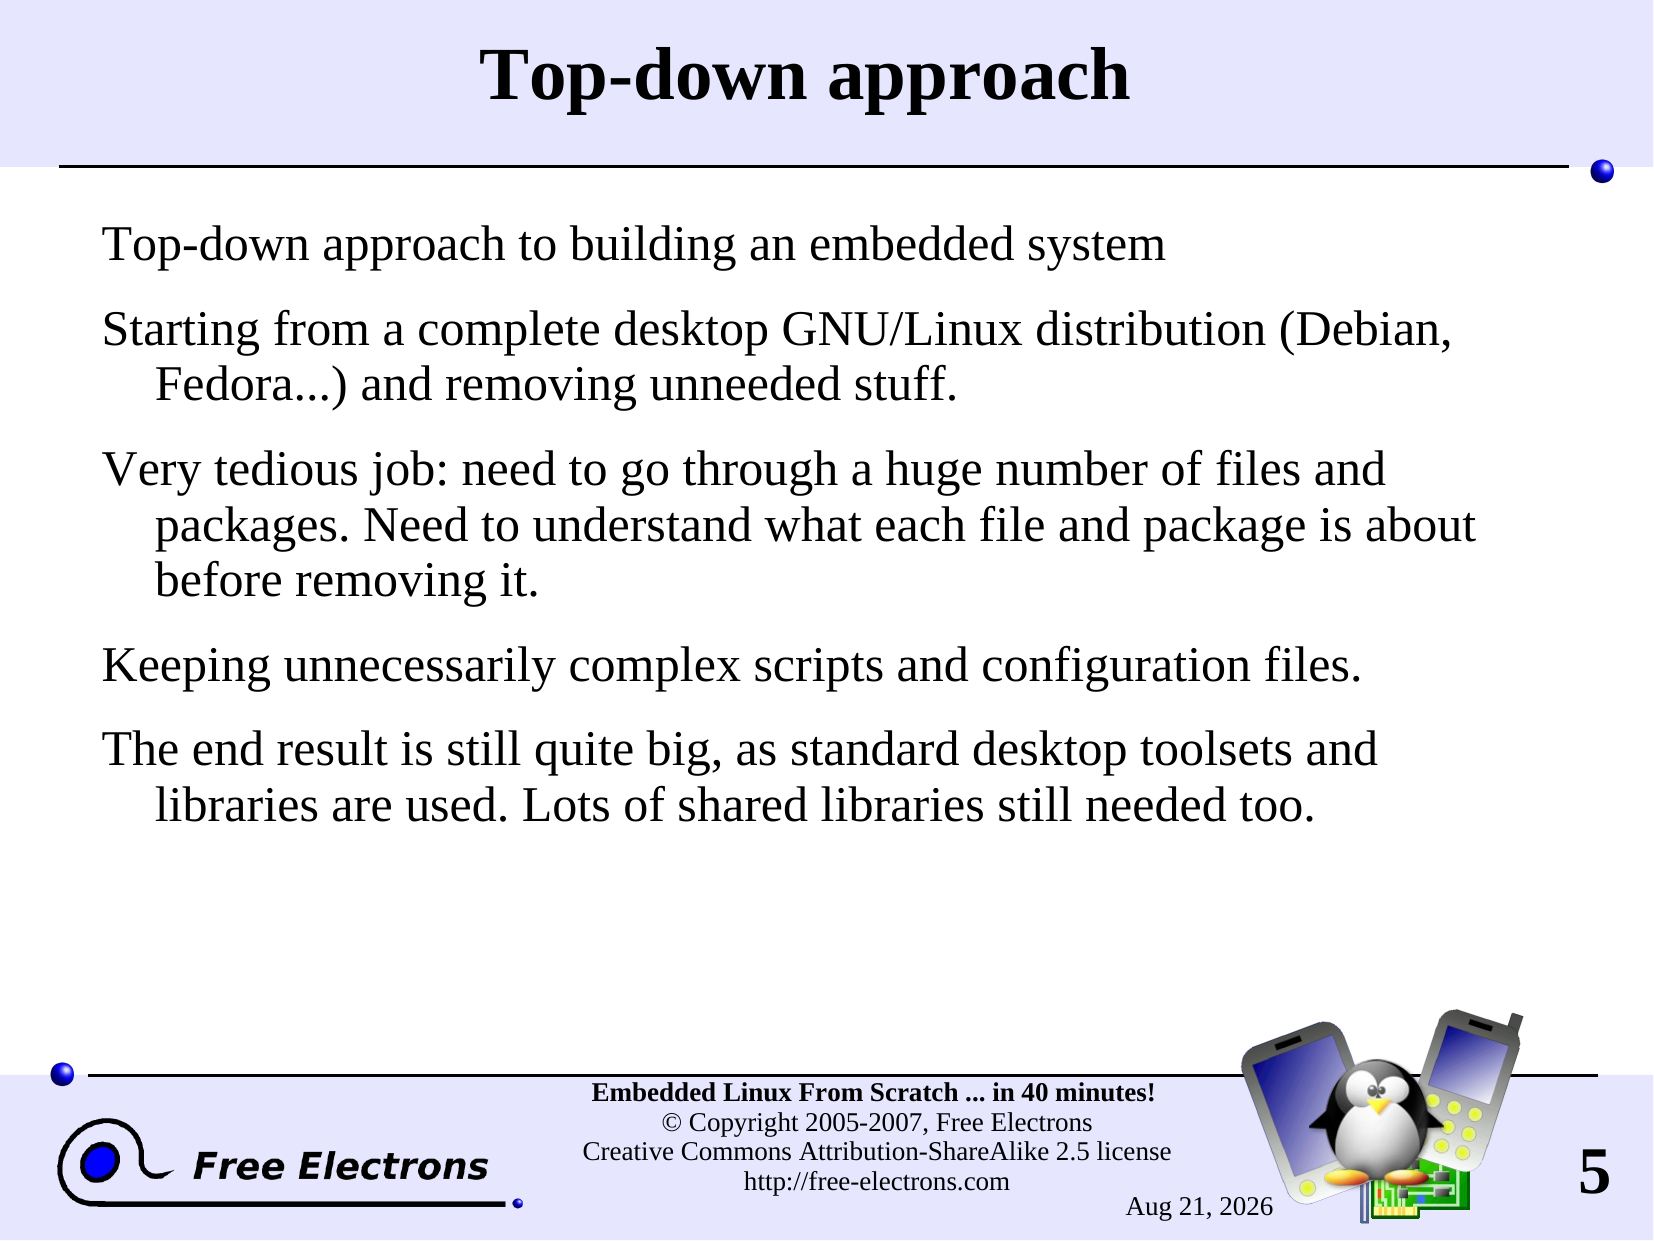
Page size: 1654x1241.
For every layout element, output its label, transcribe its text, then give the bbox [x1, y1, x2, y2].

title Top-down approach [60, 18, 1551, 132]
picture [50, 1107, 527, 1216]
picture [1231, 1066, 1521, 1241]
list Top-down approach to building an embedded system Starting from a complete desktop GNU/Linux distribution (Debian, Fedora...) and removing unneeded stuff. Very tedious job: need to go through a huge number of files and packages. Need to understand what each file and package is about before removing it. Keeping unnecessarily complex scripts and configuration files. The end result is still quite big, as standard desktop toolsets and libraries are used. Lots of shared libraries still needed too. [83, 216, 1554, 1066]
